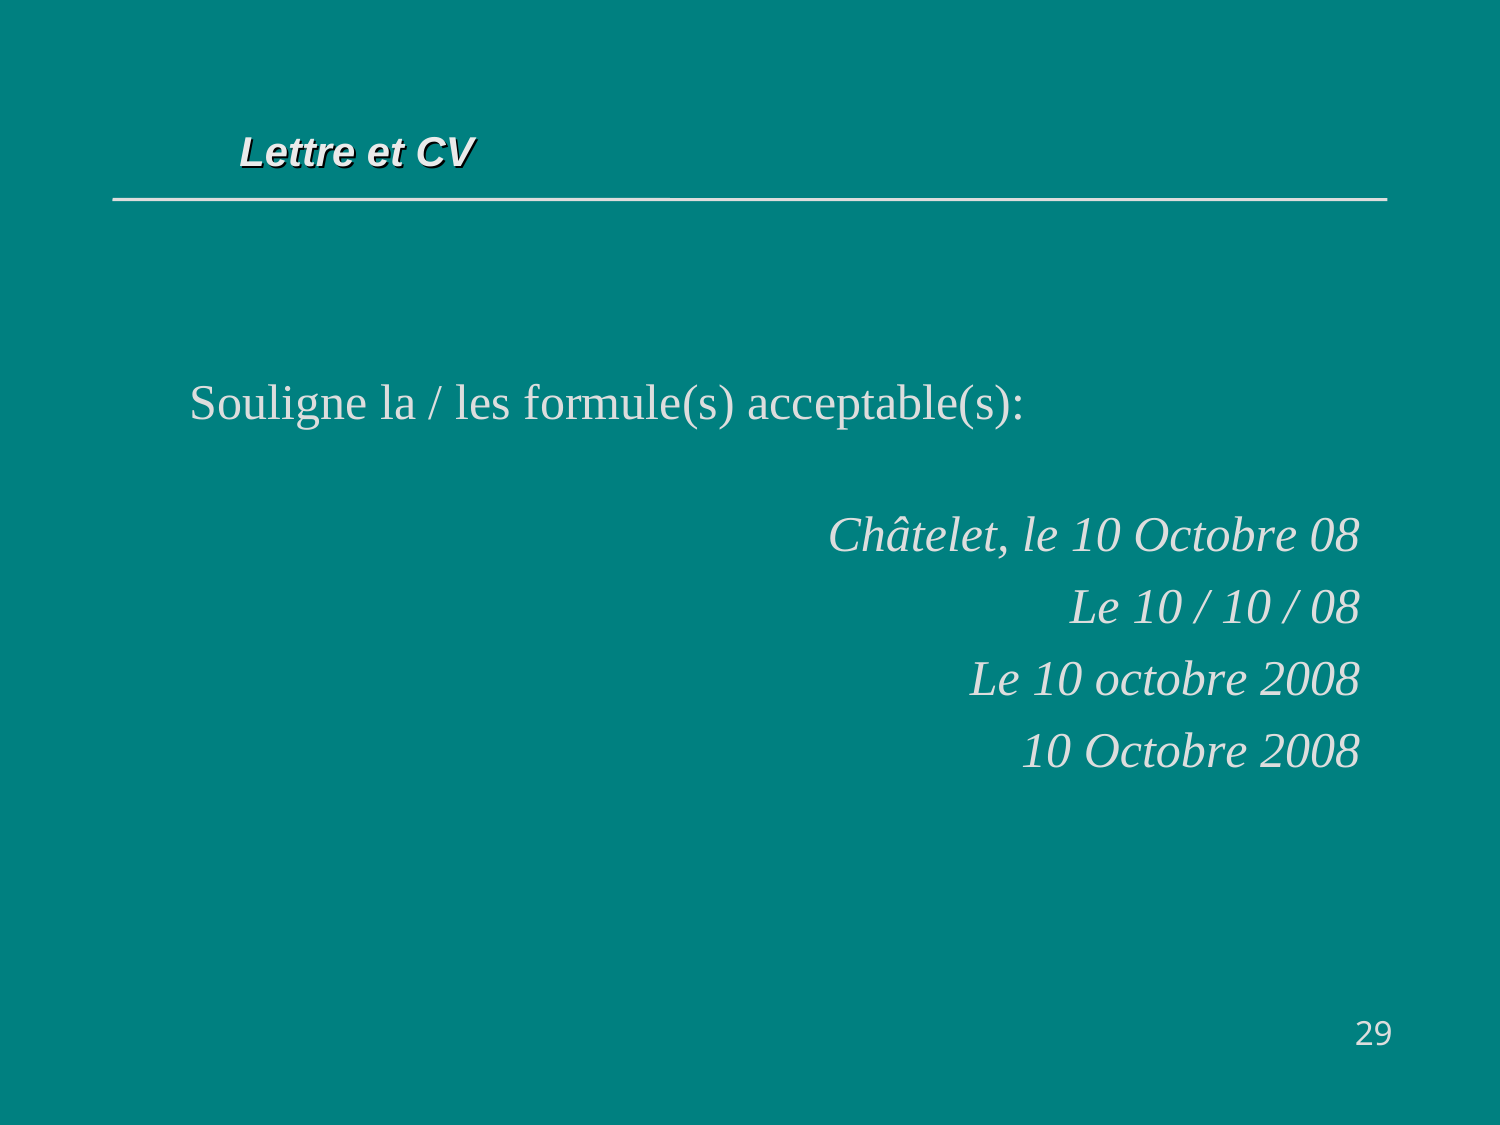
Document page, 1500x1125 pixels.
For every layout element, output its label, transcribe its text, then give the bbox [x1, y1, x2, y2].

text_box Souligne la / les formule(s) acceptable(s): Châtelet, le 10 Octobre 08 Le 10 / 10 / 08 Le 10 octobre 2008 10 Octobre 2008 [174, 350, 1376, 786]
text_box Lettre et CV [224, 116, 489, 183]
